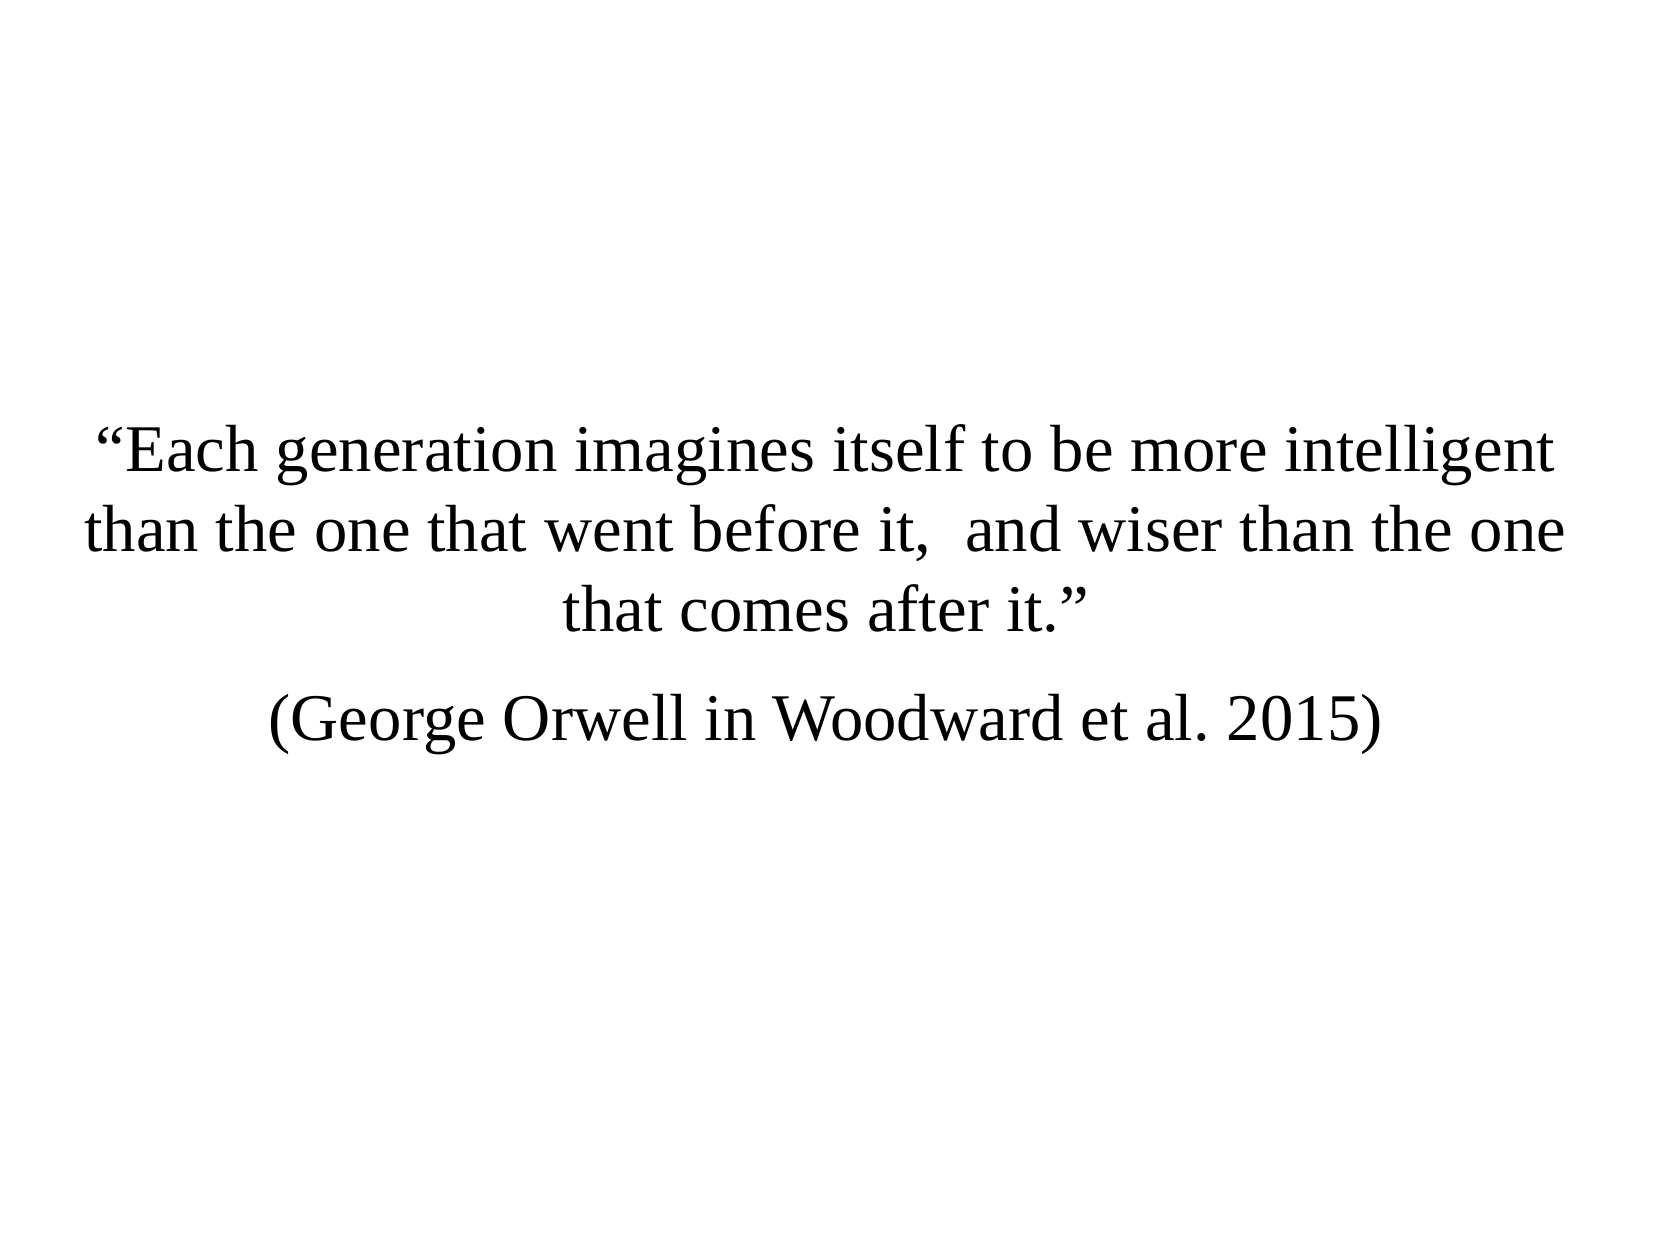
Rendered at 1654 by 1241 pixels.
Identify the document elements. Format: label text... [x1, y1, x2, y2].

subtitle “Each generation imagines itself to be more intelligent than the one that went before it, and wiser than the one that comes after it.” (George Orwell in Woodward et al. 2015) [82, 49, 1571, 1109]
